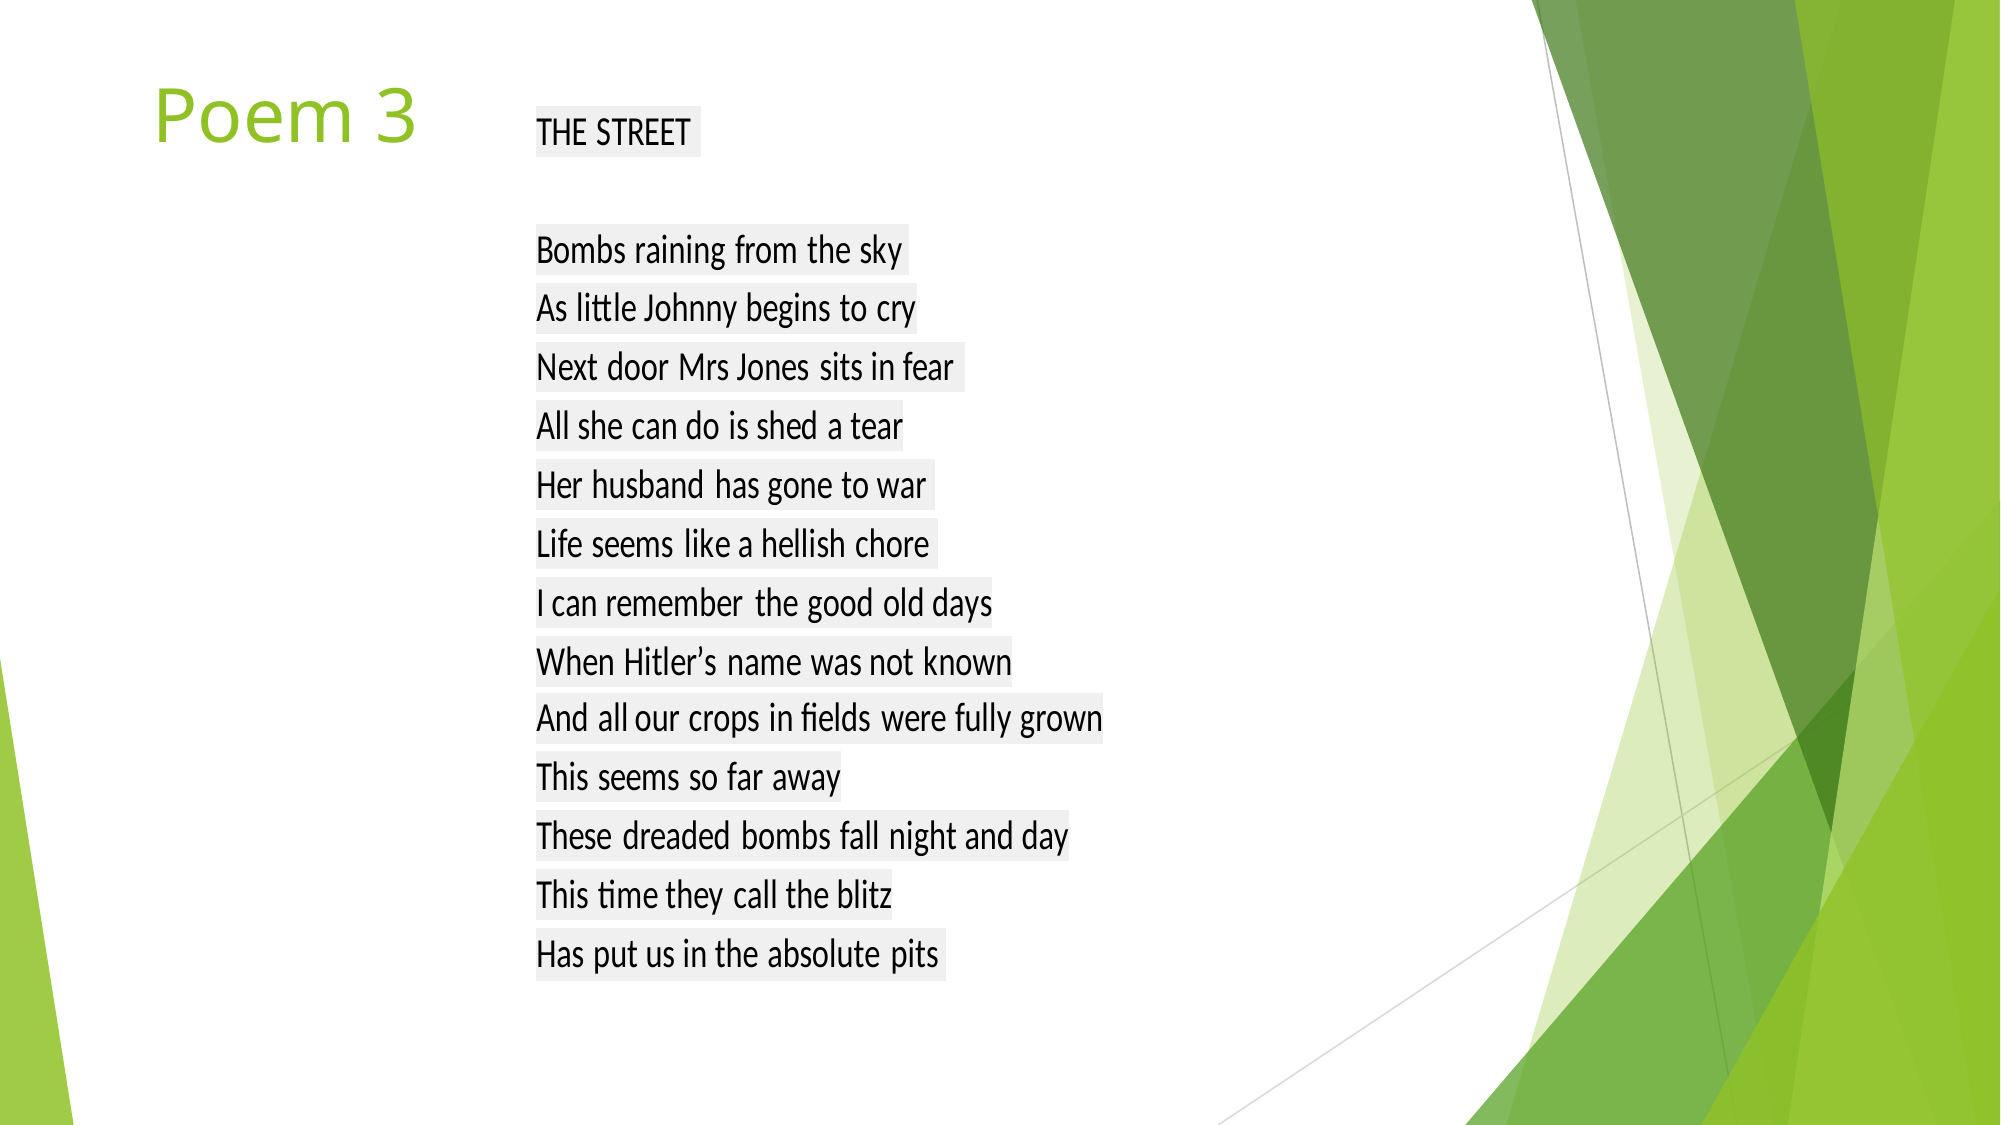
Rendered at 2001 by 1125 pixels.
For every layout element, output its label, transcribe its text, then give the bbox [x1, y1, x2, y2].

picture [536, 106, 1464, 1014]
title Poem 3 [137, 59, 1863, 197]
